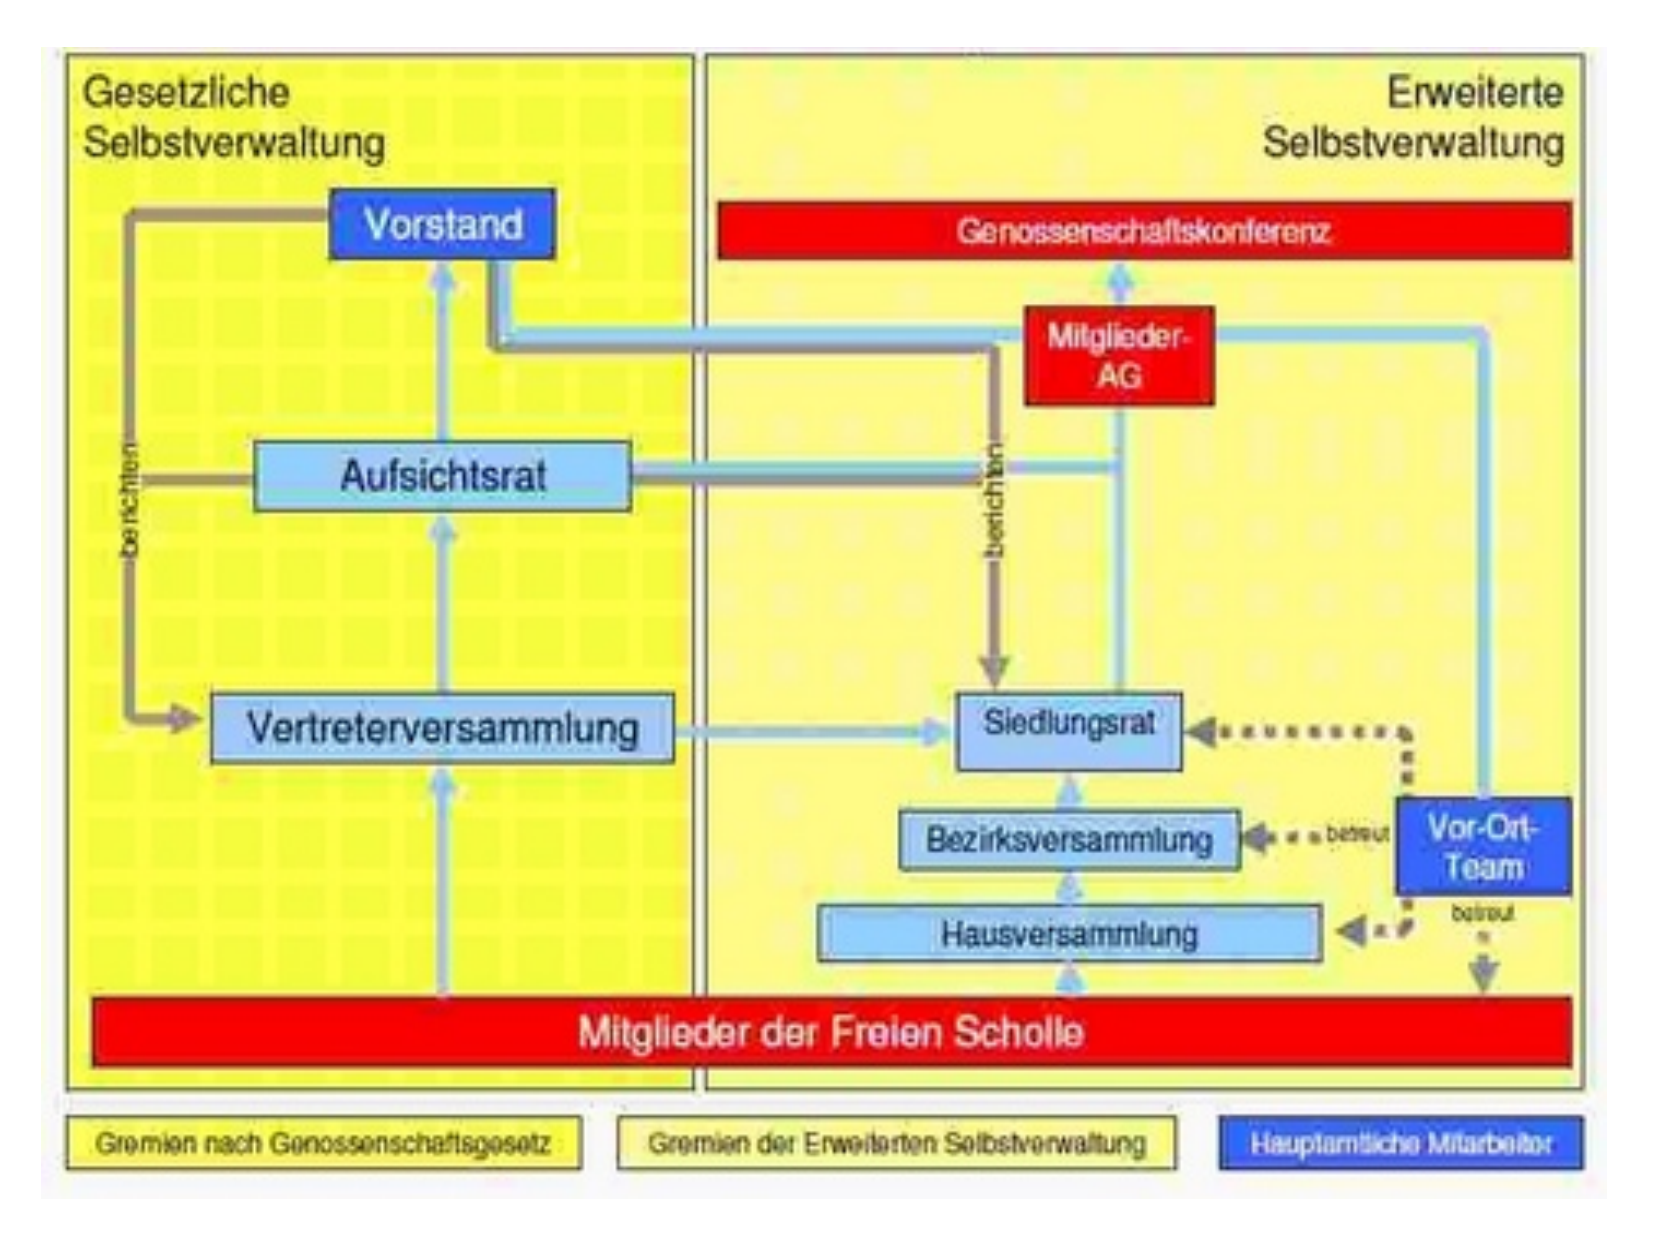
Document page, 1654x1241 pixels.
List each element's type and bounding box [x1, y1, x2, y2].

picture [41, 47, 1607, 1199]
